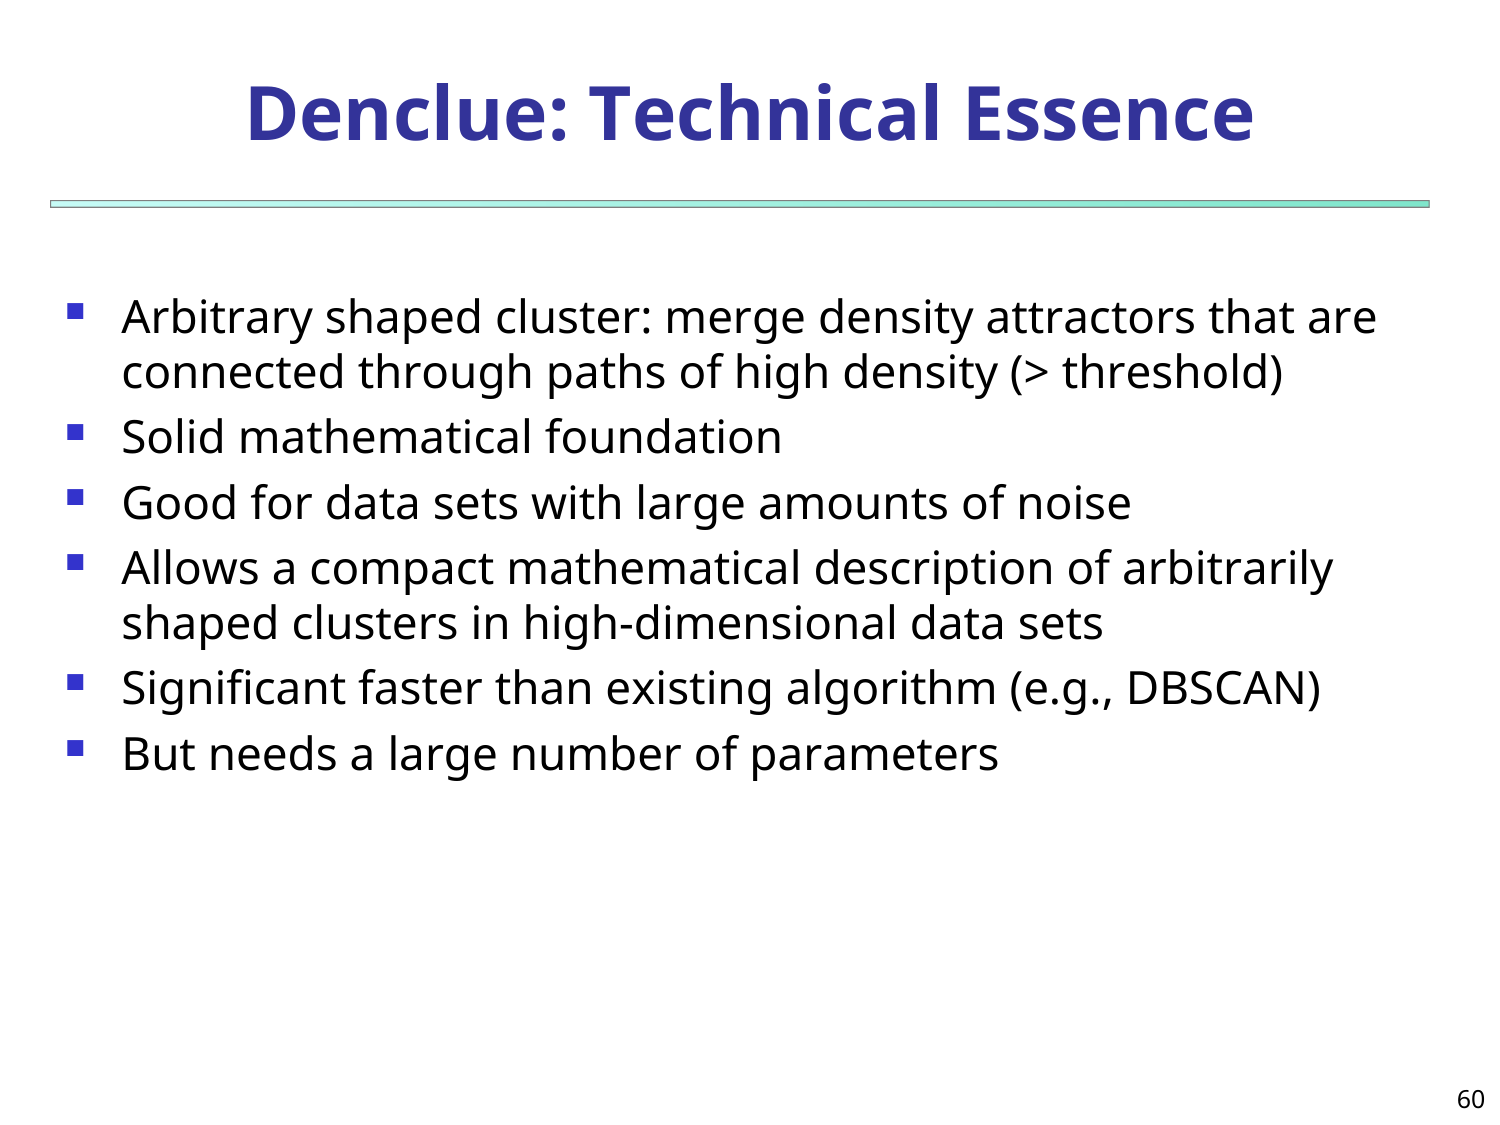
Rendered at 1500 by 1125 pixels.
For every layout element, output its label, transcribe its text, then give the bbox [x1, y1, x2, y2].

list Arbitrary shaped cluster: merge density attractors that are connected through paths of high density (> threshold) Solid mathematical foundation Good for data sets with large amounts of noise Allows a compact mathematical description of arbitrarily shaped clusters in high-dimensional data sets Significant faster than existing algorithm (e.g., DBSCAN) But needs a large number of parameters [50, 224, 1450, 1075]
text_box 18 [1187, 1062, 1500, 1125]
title Denclue: Technical Essence [0, 57, 1500, 163]
